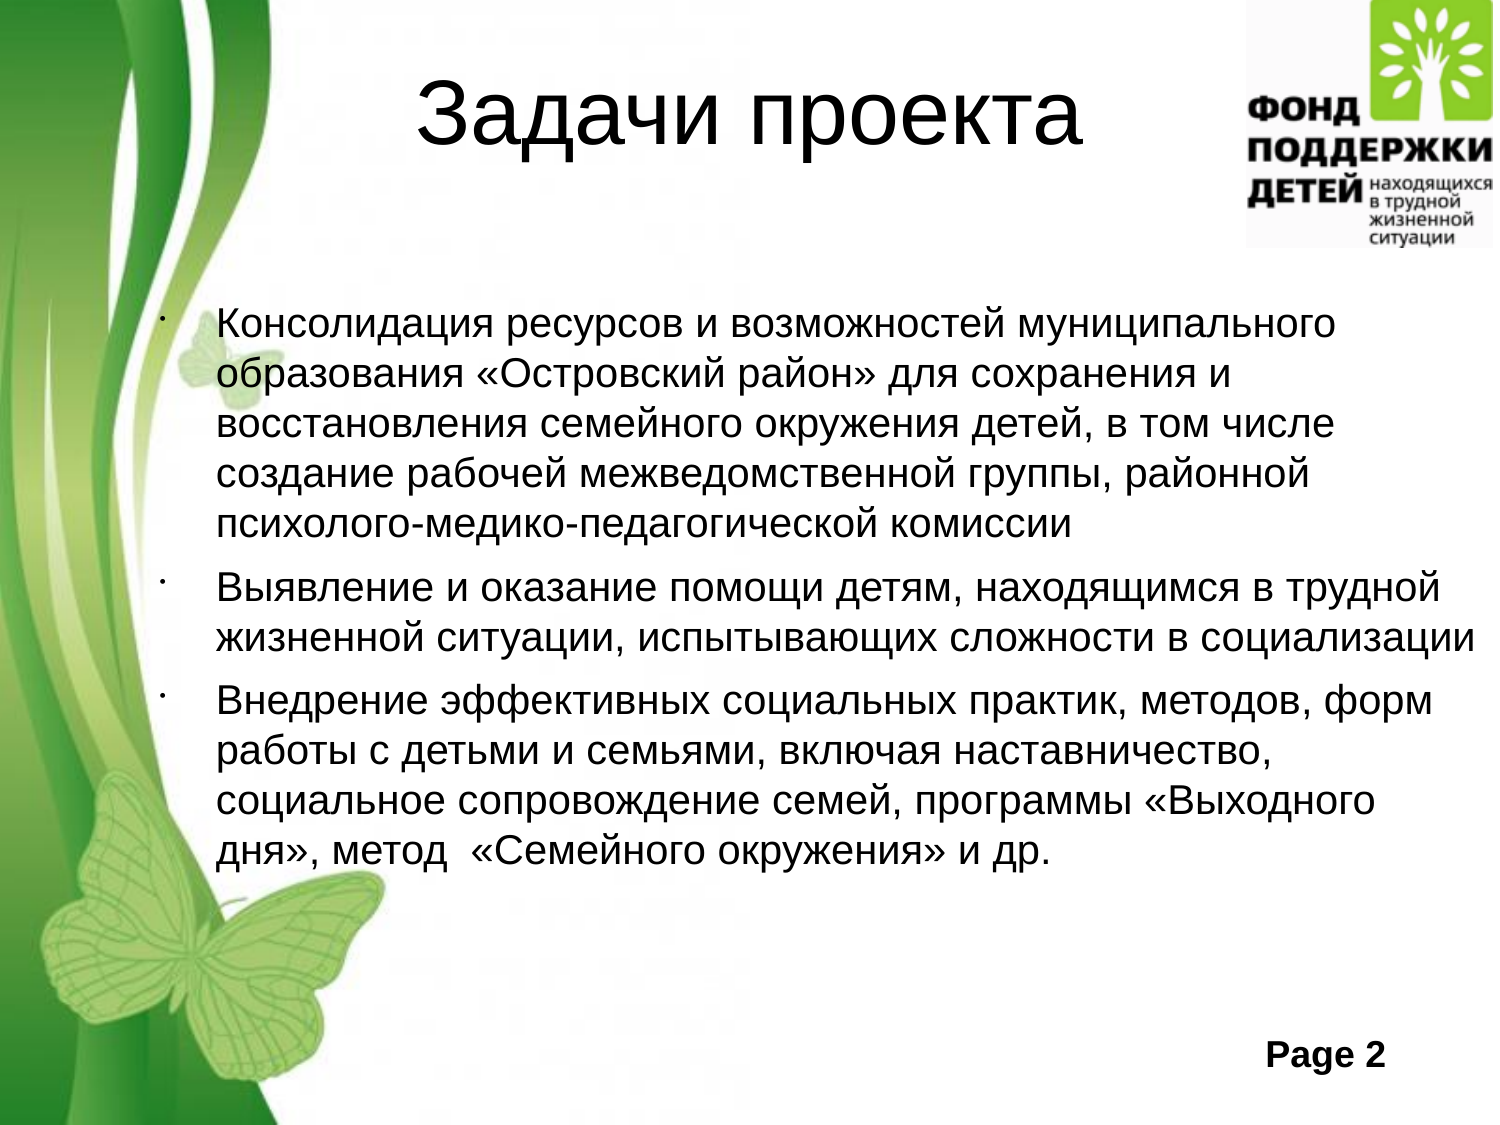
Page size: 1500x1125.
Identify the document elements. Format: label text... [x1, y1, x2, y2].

list Консолидация ресурсов и возможностей муниципального образования «Островский район» для сохранения и восстановления семейного окружения детей, в том числе создание рабочей межведомственной группы, районной психолого-медико-педагогической комиссии Выявление и оказание помощи детям, находящимся в трудной жизненной ситуации, испытывающих сложности в социализации Внедрение эффективных социальных практик, методов, форм работы с детьми и семьями, включая наставничество, социальное сопровождение семей, программы «Выходного дня», метод «Семейного окружения» и др. [144, 288, 1493, 950]
picture [0, 0, 1500, 1125]
title Задачи проекта [75, 45, 1246, 233]
